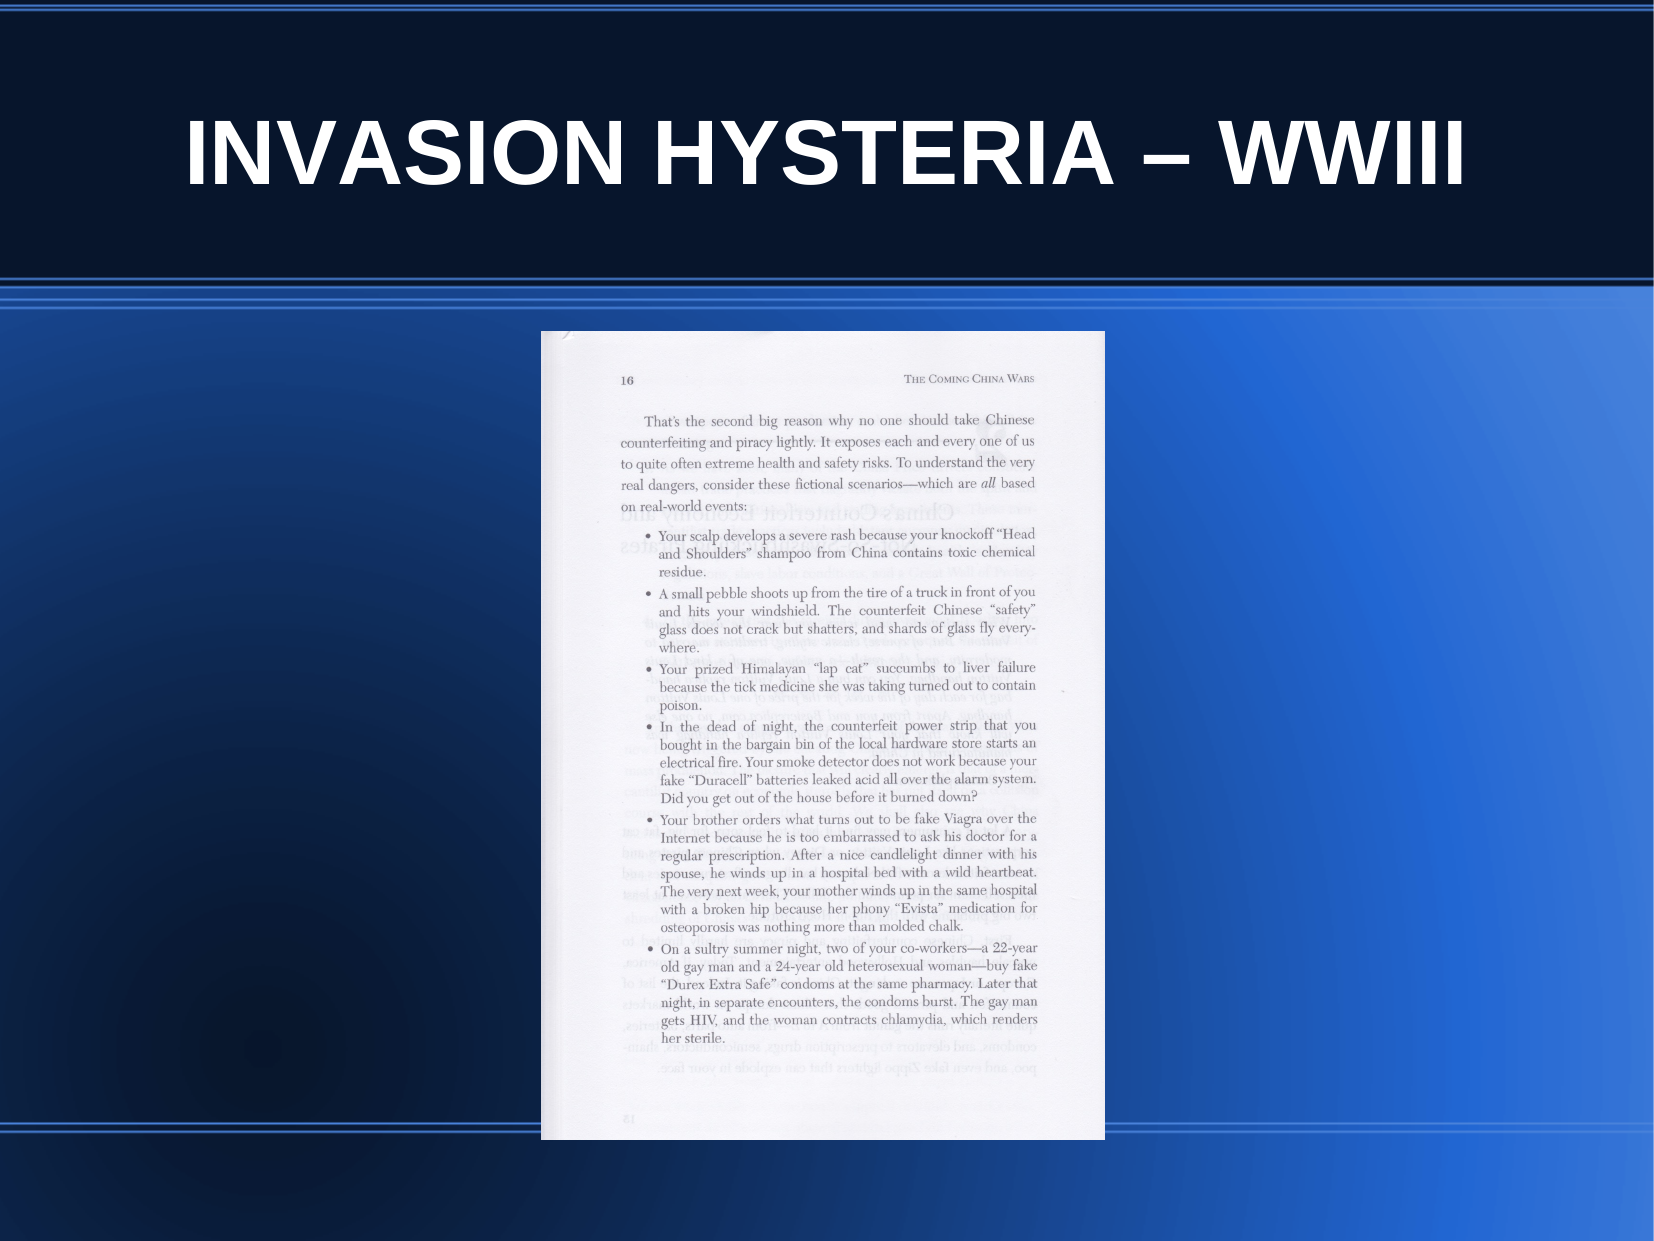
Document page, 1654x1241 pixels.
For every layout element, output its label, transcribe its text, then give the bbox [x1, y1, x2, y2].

title INVASION HYSTERIA – WWIII [82, 49, 1571, 257]
picture [0, 0, 1654, 1241]
